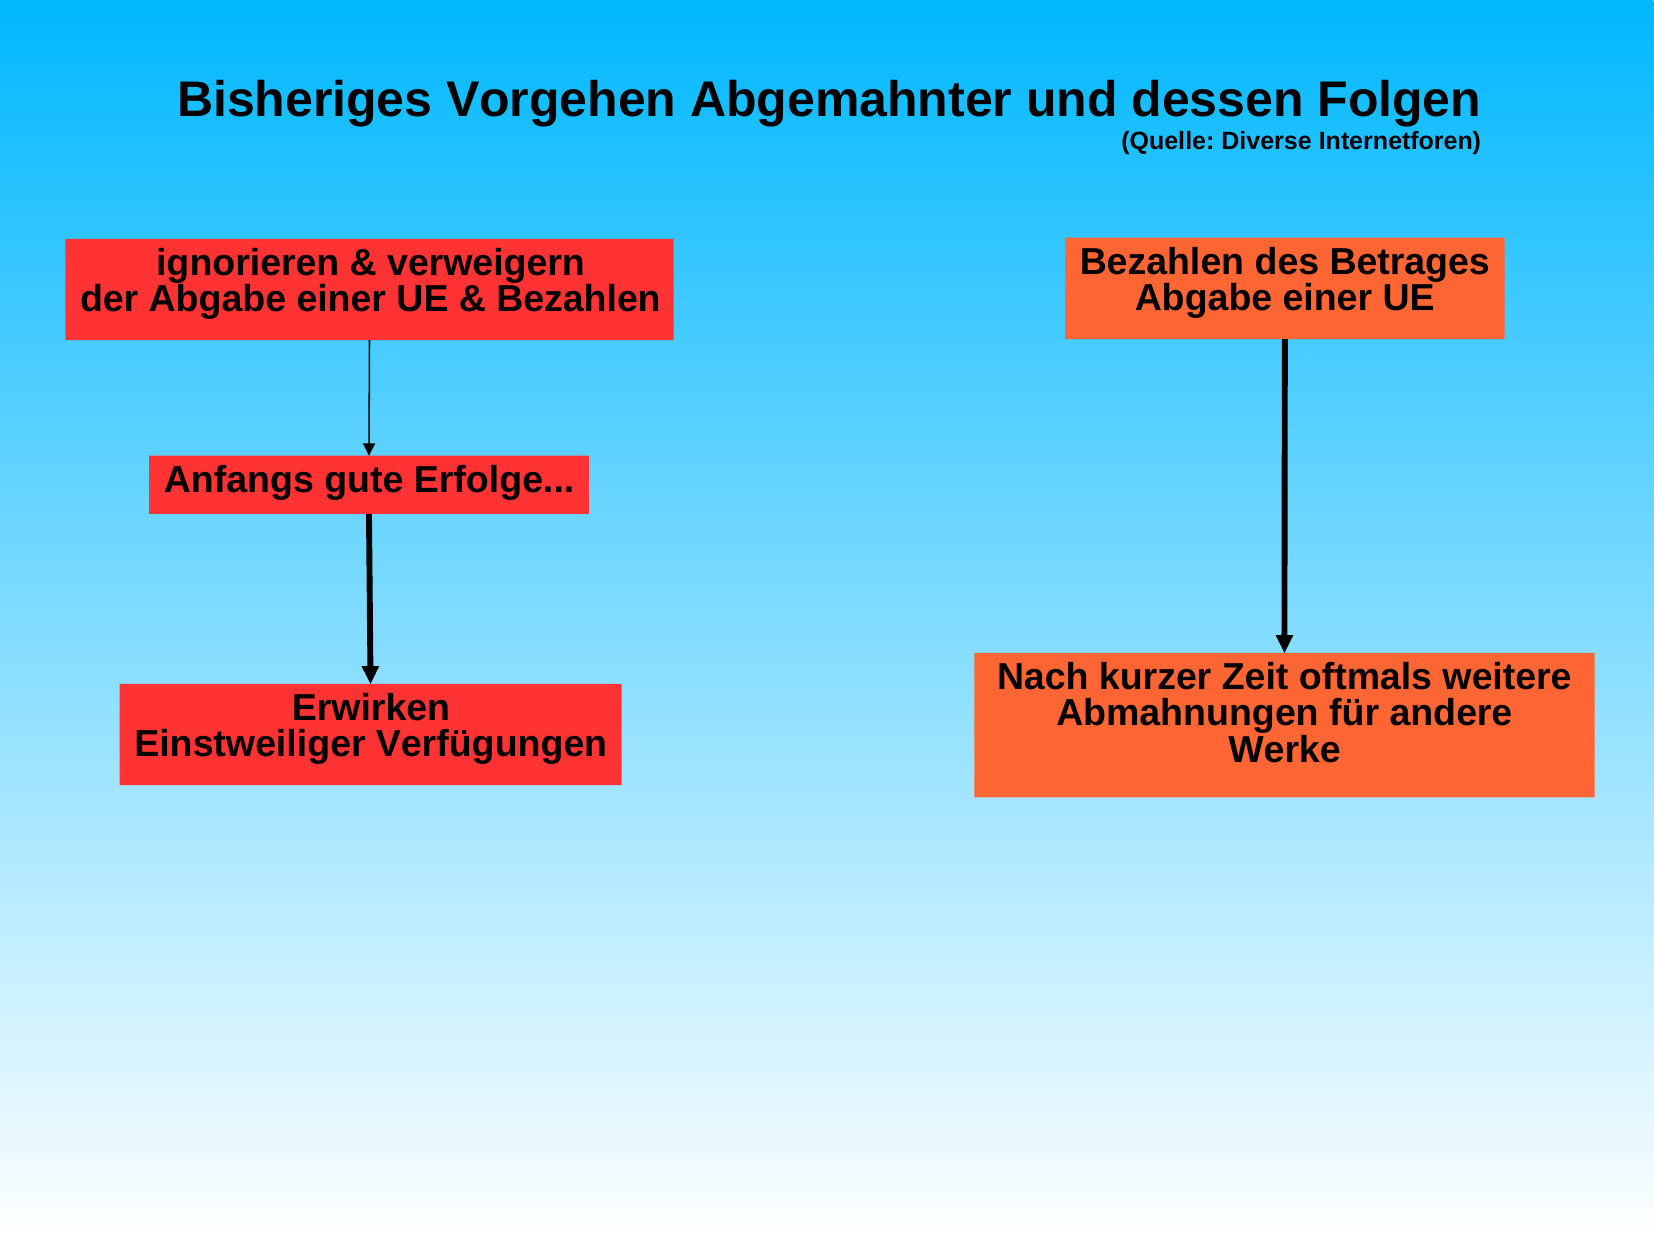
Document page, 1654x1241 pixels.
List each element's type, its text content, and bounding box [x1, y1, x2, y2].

text_box Erwirken Einstweiliger Verfügungen [119, 683, 622, 786]
text_box Nach kurzer Zeit oftmals weitere Abmahnungen für andere Werke [974, 652, 1595, 798]
text_box Bisheriges Vorgehen Abgemahnter und dessen Folgen (Quelle: Diverse Internetforen)‏ [162, 70, 1492, 171]
text_box ignorieren & verweigern der Abgabe einer UE & Bezahlen [65, 238, 674, 341]
text_box Bezahlen des Betrages Abgabe einer UE [1065, 237, 1505, 340]
text_box Anfangs gute Erfolge... [149, 455, 589, 514]
